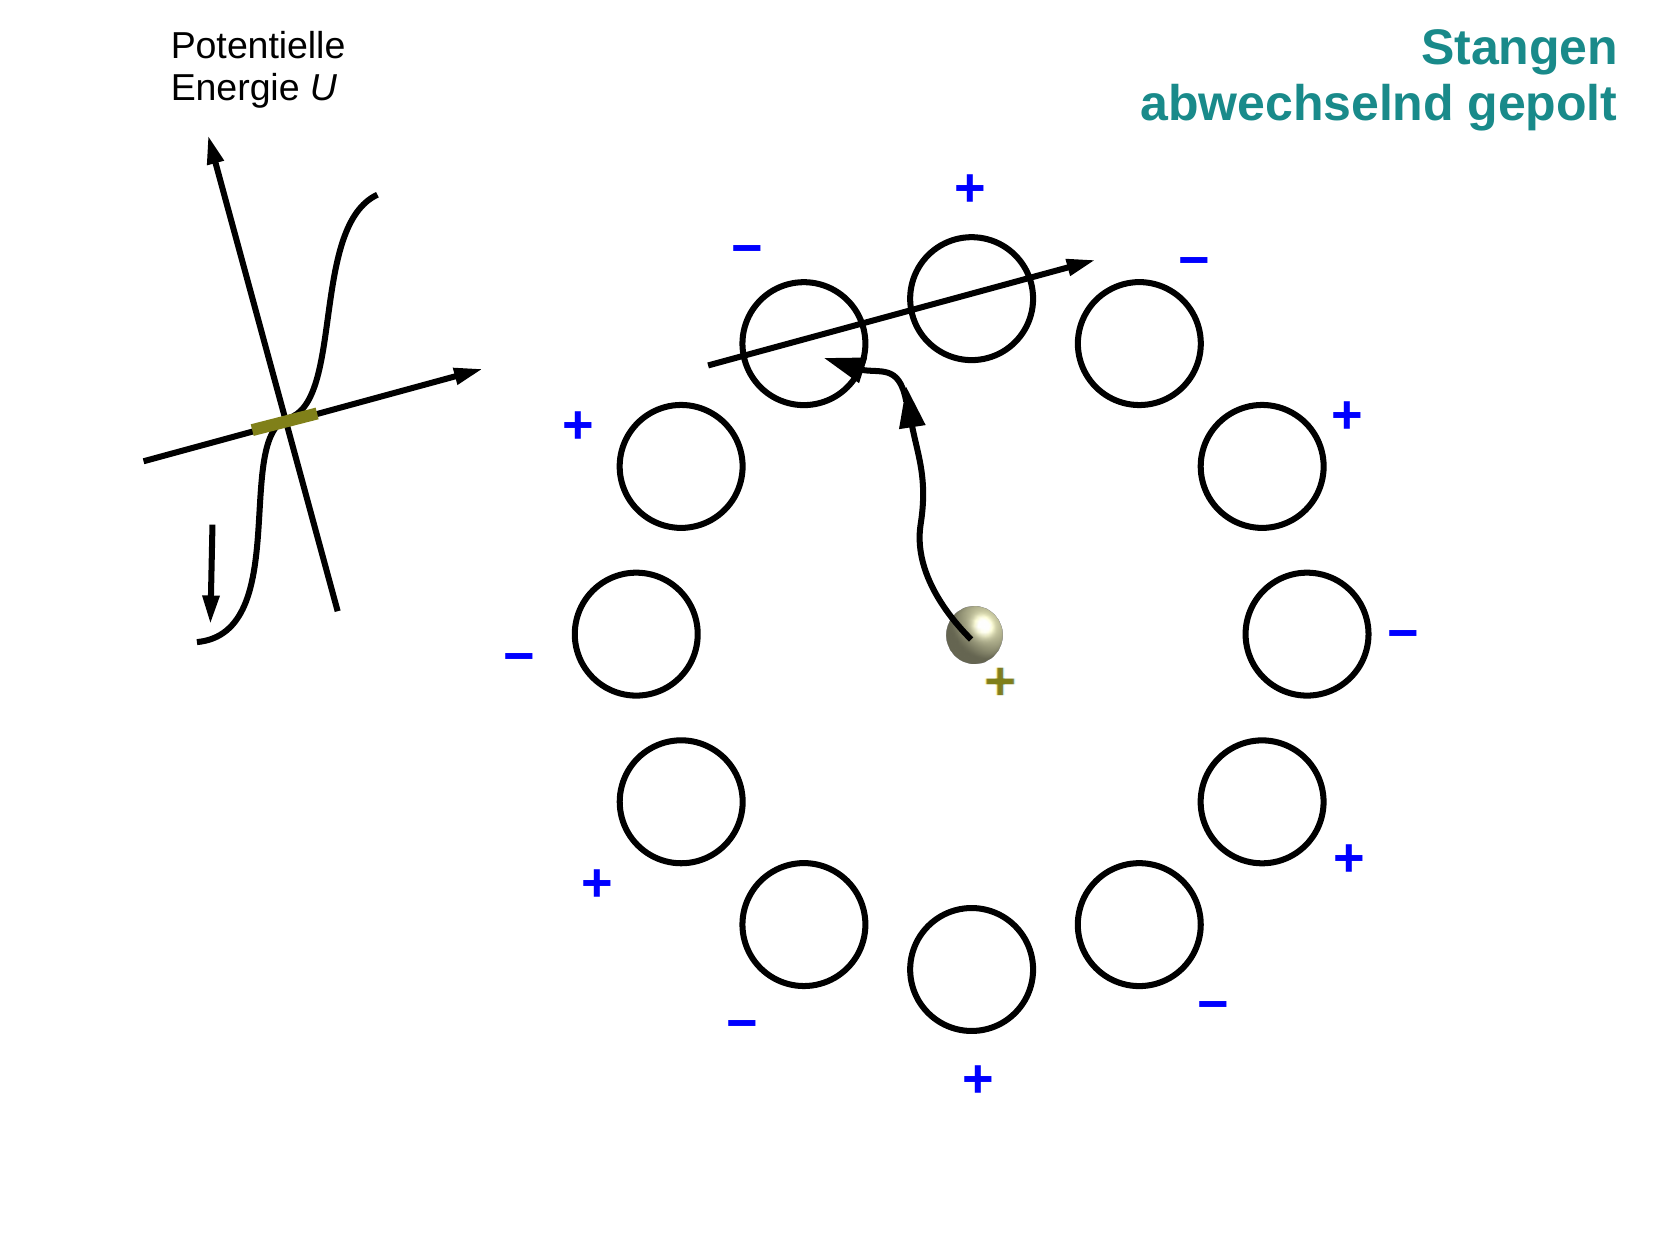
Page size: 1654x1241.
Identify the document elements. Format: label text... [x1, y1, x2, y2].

text_box − [1164, 222, 1226, 298]
text_box + [547, 387, 610, 463]
text_box − [1183, 966, 1245, 1042]
text_box + [1316, 376, 1378, 453]
text_box + [939, 150, 1001, 226]
text_box − [1372, 595, 1435, 671]
text_box Stangen abwechselnd gepolt [1125, 11, 1633, 139]
picture [971, 646, 1033, 722]
text_box − [712, 985, 774, 1061]
text_box + [566, 845, 628, 921]
text_box Potentielle Energie U [153, 14, 364, 119]
text_box + [1318, 820, 1380, 896]
text_box + [947, 1041, 1010, 1117]
text_box − [489, 618, 551, 694]
text_box − [716, 210, 778, 286]
